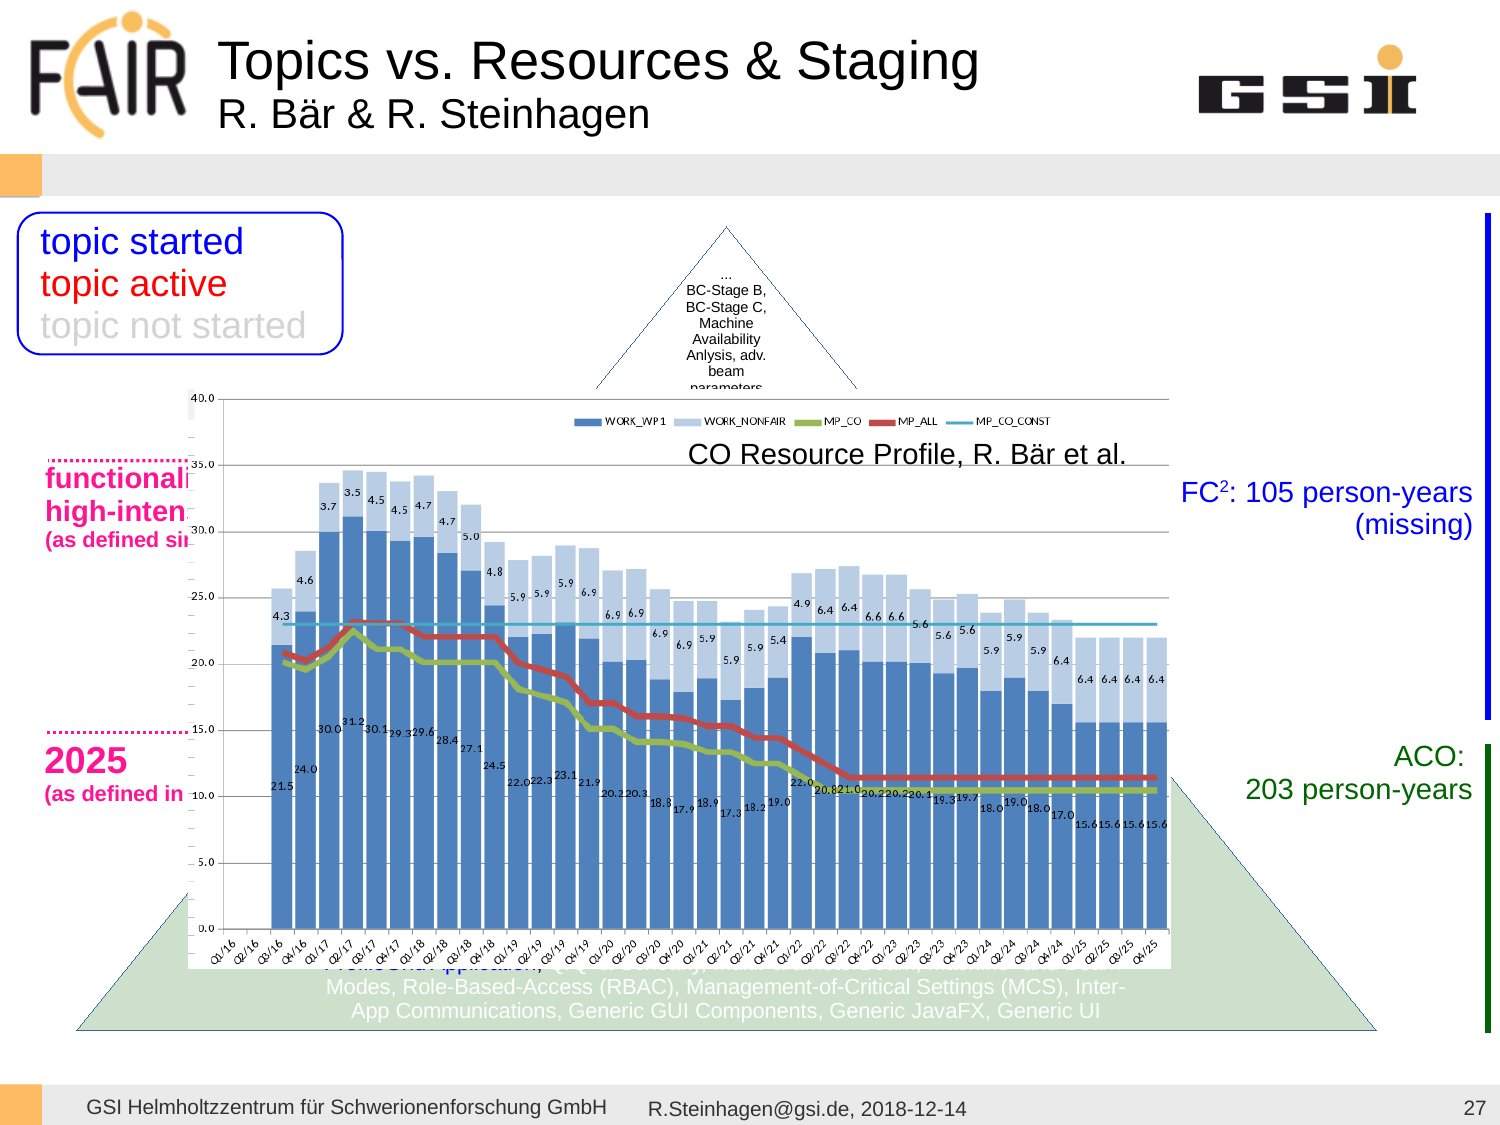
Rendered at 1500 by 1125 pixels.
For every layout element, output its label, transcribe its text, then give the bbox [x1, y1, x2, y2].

text_box ... BC-Stage B, BC-Stage C, Machine Availability Anlysis, adv. beam parameters optimisation, FAIR performance model, optimisation, Fast Orbit‑FB (SIS-100, BI) add. Beam‑Based Applications, Machine Specifics Applications, Beam Commissioning Procedure Preperation (31) [595, 226, 858, 389]
text_box 2025 (as defined in 2012) [29, 732, 188, 814]
text_box CO Resource Profile, R. Bär et al. [673, 431, 1158, 479]
text_box topic started topic active topic not started [17, 212, 343, 355]
picture [30, 9, 187, 141]
text_box functionality in view of high-intensity operation (as defined since 2015) [30, 454, 188, 559]
text_box CO Management (13.4), Retrofitting Project (SIS/ESR/HEBT/FRS, 3.4), CO Design (18.2), FESA (25), Frameworks (35.2), Databases (13.5), Middleware (6.4), Services (12.4): Generic Service Infrastructure, Generic Messaging Service development, Alarm System, Archiving System, Beam-Transmission-Monitoring, Post Mortem, MASP (basic), MASP (full), Timing Director, Request-Processor, Configuration Service, Condition Messages, Gateway UNICOS-CS, OperDB Connector, PotiBoard, Web Development, Applications (CO, 46): MCS Saclay, Sequencer, DeviceControl, EquipState, EquipMonitor, Scan Application, ParamModi Application, Facility Overview, Scheduling, Pattern Creation, Timing Master Control, ProfileGrid Application, Q/Q' & Schottky, MultiParameterBeam, Machine- and Beam-Modes, Role-Based-Access (RBAC), Management-of-Critical Settings (MCS), Inter-App Communications, Generic GUI Components, Generic JavaFX, Generic UI Design Activities, Web Facility Overview ("Page-1"), Web Developments, Fixed Displays, MASP GUI, Beam Requestor GUI, Archiving GUI, Fast Beam Abort, Post Mortem Analysis, Monitoring GUI, IonSource GUI, BTM GUI [76, 776, 1377, 1031]
picture [188, 389, 1171, 969]
title Topics vs. Resources & Staging R. Bär & R. Steinhagen [217, 18, 1205, 149]
text_box ACO: 203 person-years [1181, 732, 1489, 816]
text_box FC2: 105 person-years (missing) [1171, 468, 1485, 567]
picture [1205, 42, 1419, 117]
